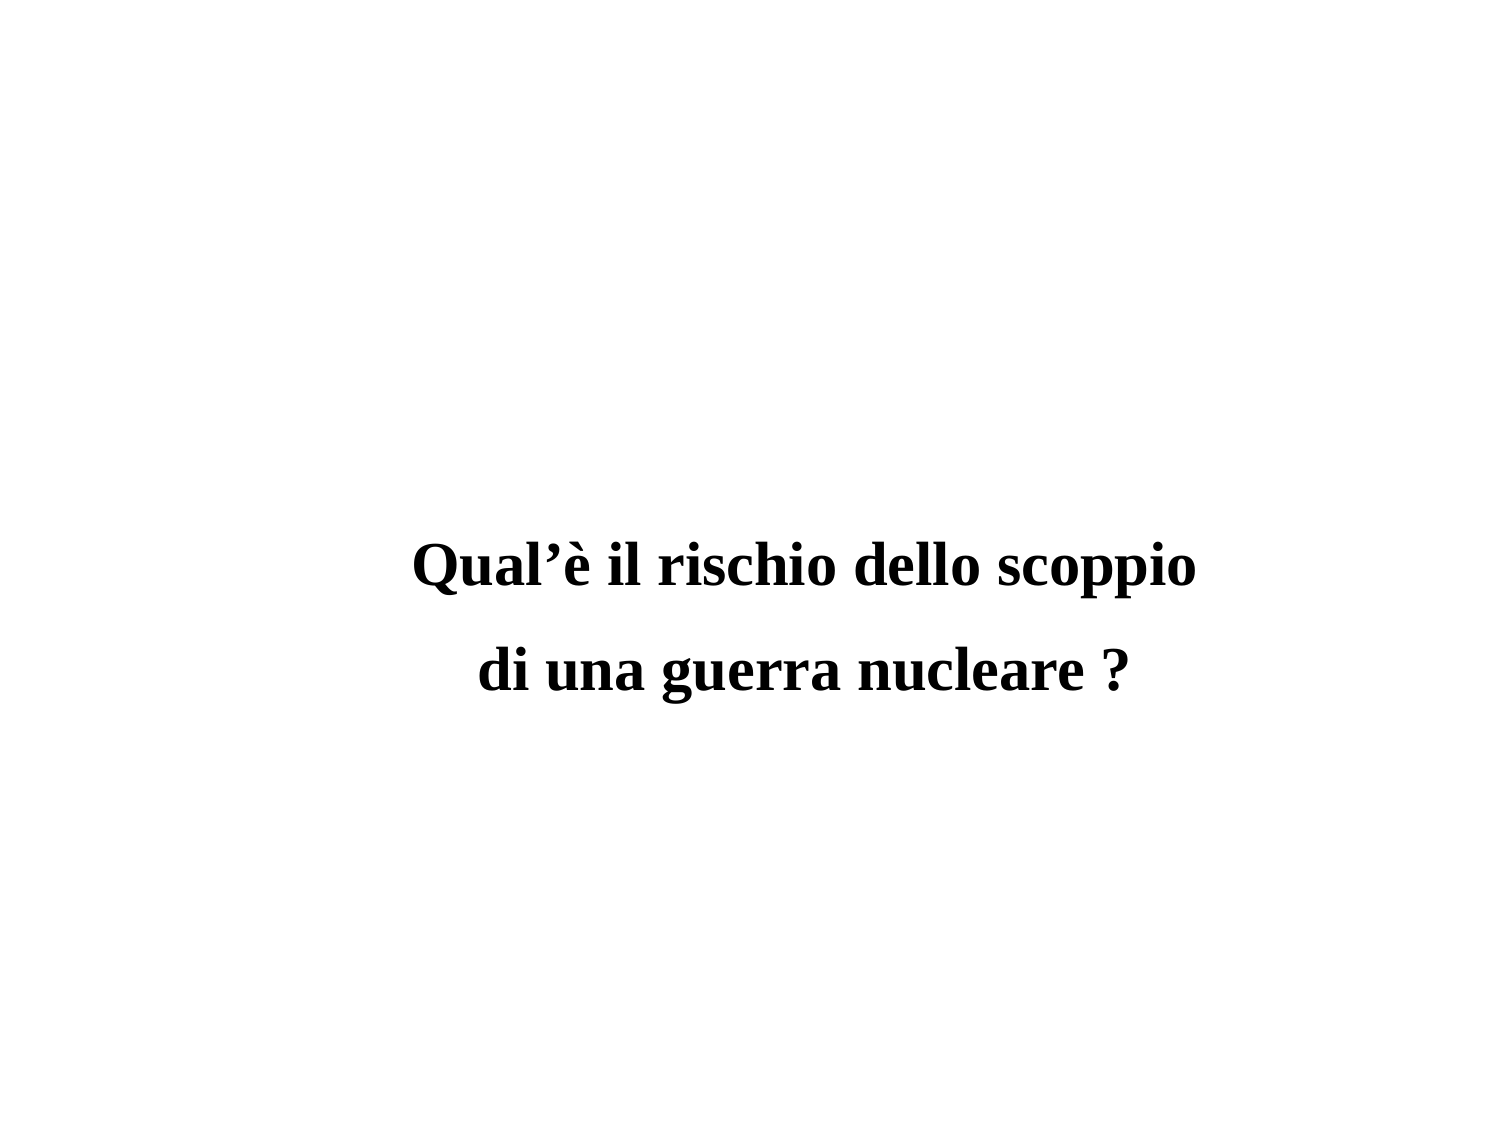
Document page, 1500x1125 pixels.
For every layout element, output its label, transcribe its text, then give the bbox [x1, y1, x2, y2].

list Qual’è il rischio dello scoppio di una guerra nucleare ? [103, 187, 1397, 901]
